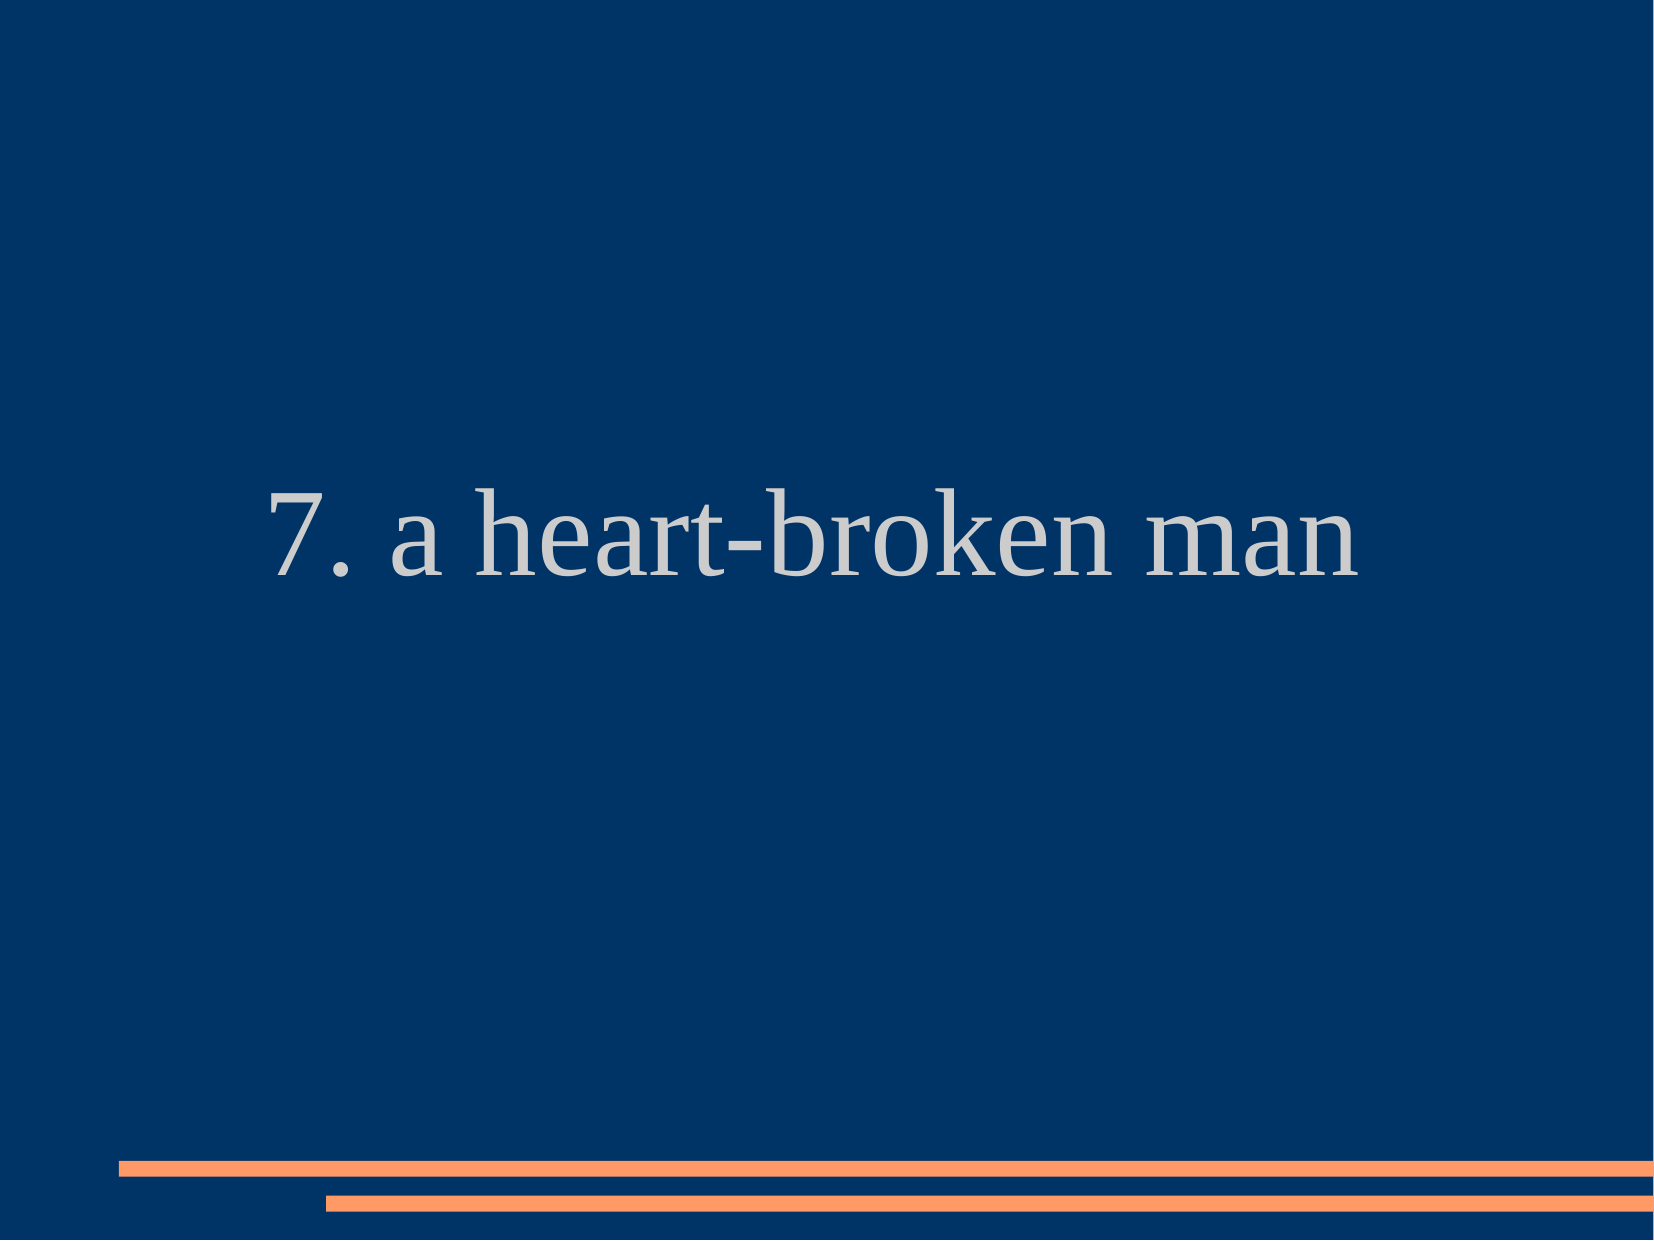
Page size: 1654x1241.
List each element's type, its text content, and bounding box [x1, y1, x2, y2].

subtitle 7. a heart-broken man [121, 229, 1561, 1241]
